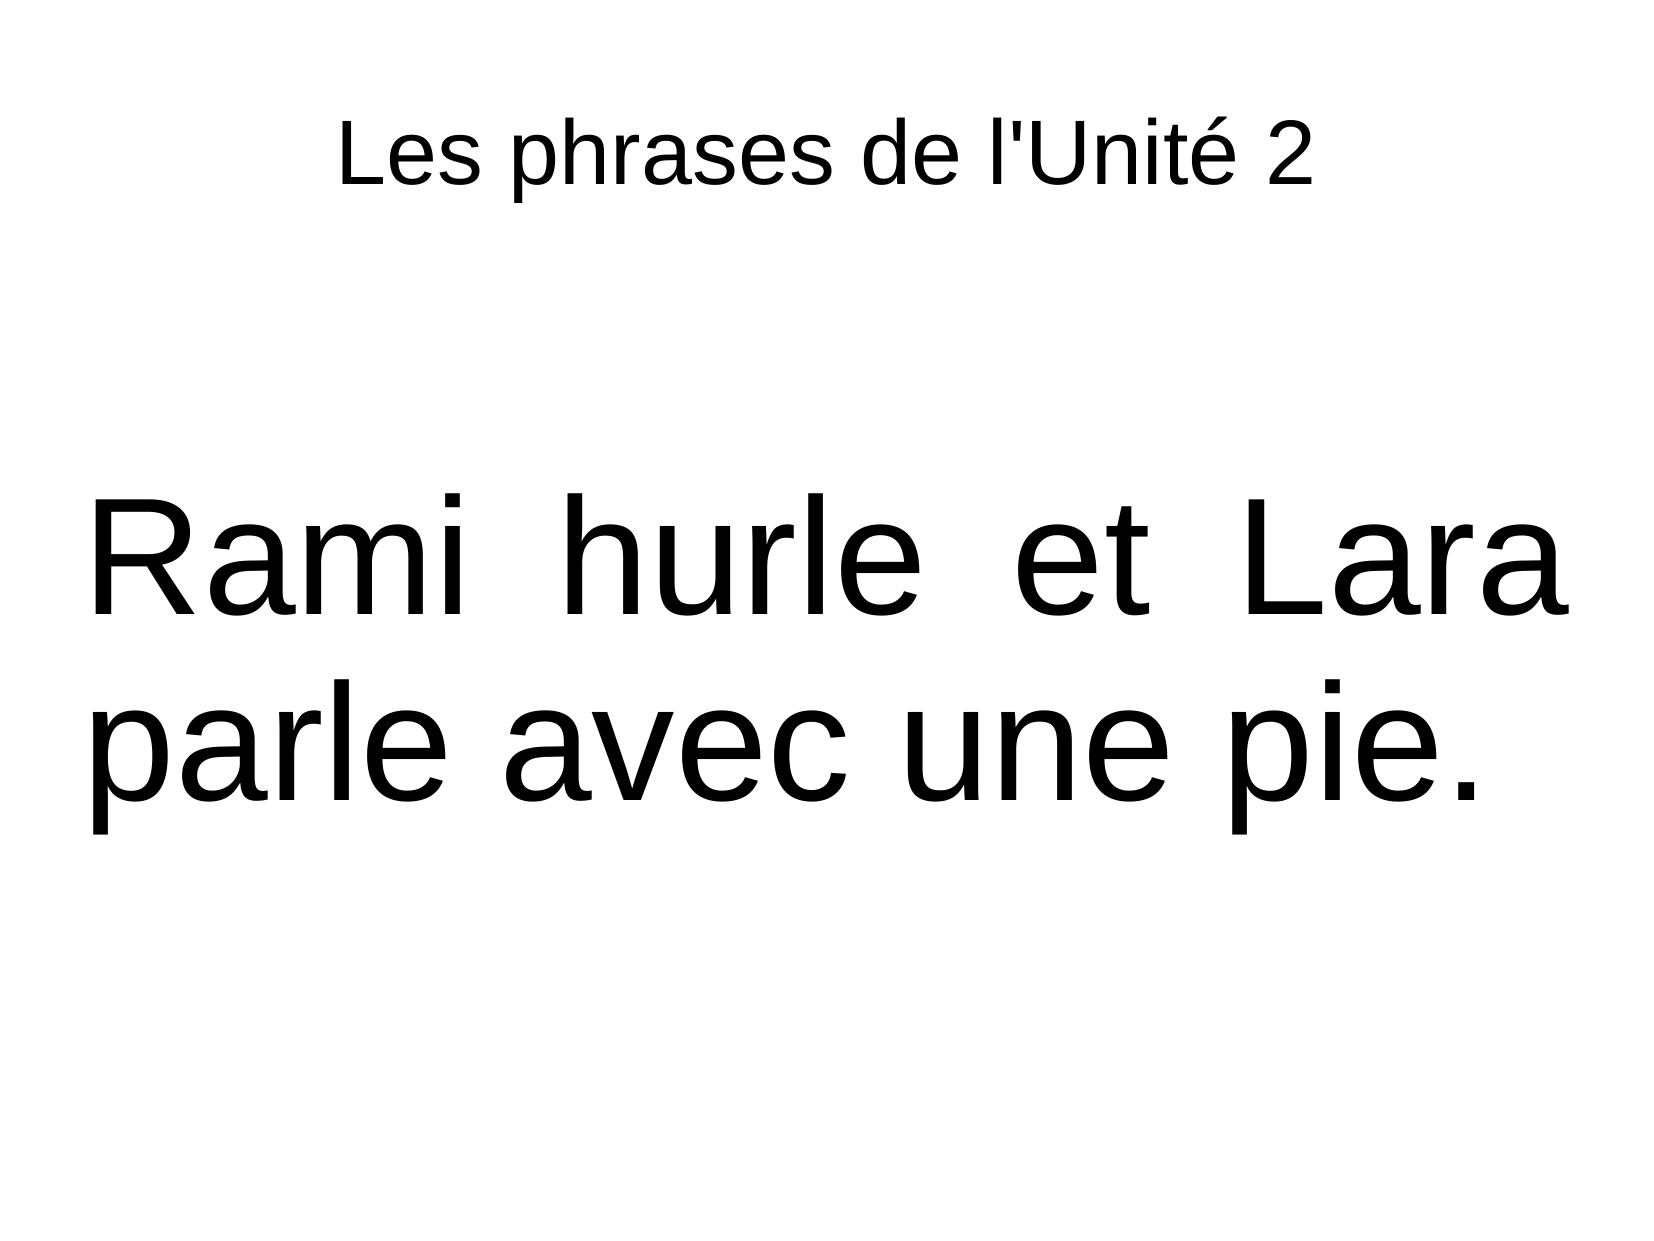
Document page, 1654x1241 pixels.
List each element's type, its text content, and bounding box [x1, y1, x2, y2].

subtitle Rami hurle et Lara parle avec une pie. [82, 290, 1571, 1010]
title Les phrases de l'Unité 2 [82, 49, 1571, 257]
